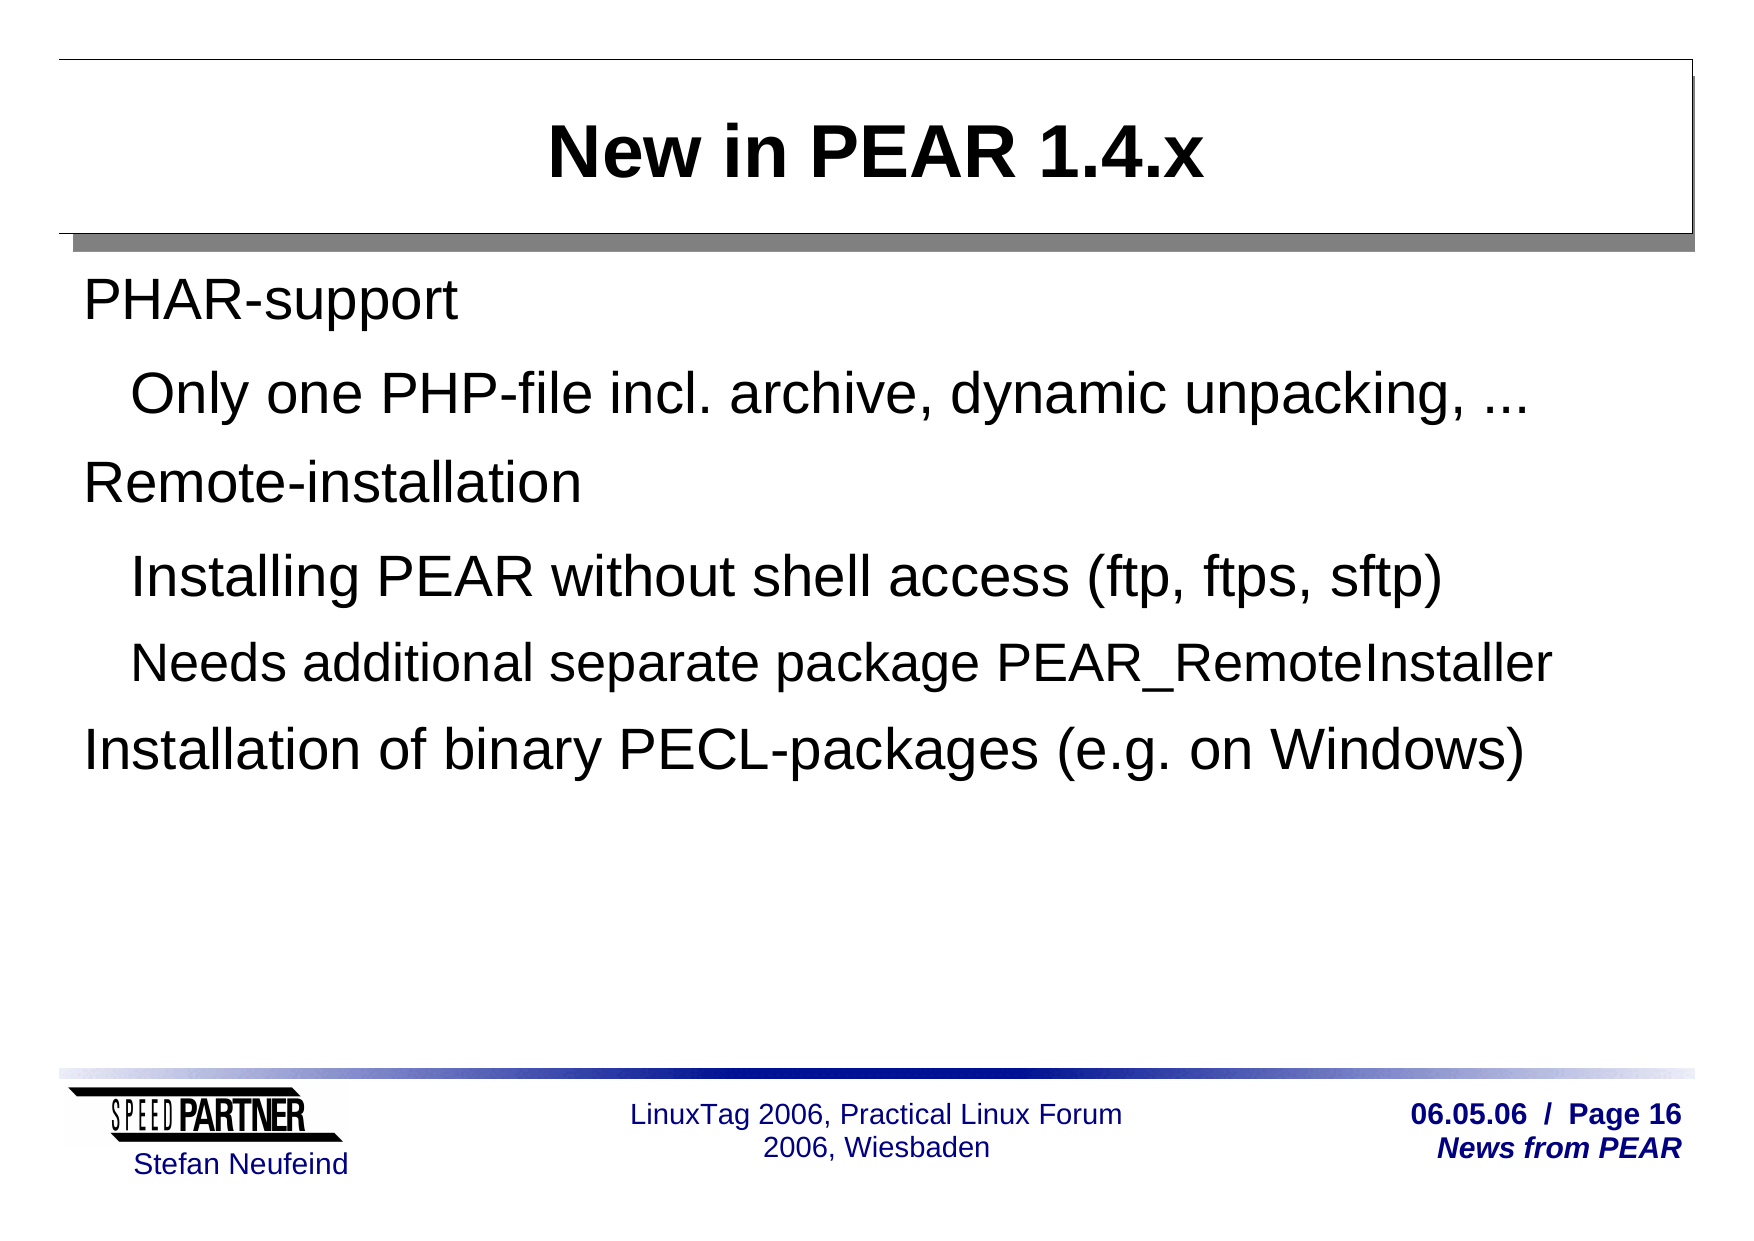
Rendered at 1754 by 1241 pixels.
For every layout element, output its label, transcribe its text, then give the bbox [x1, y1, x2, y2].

picture [64, 1082, 348, 1146]
title New in PEAR 1.4.x [59, 59, 1695, 244]
picture [59, 1068, 1695, 1079]
list PHAR-support Only one PHP-file incl. archive, dynamic unpacking, ... Remote-installation Installing PEAR without shell access (ftp, ftps, sftp) Needs additional separate package PEAR_RemoteInstaller Installation of binary PECL-packages (e.g. on Windows) [71, 266, 1695, 1049]
